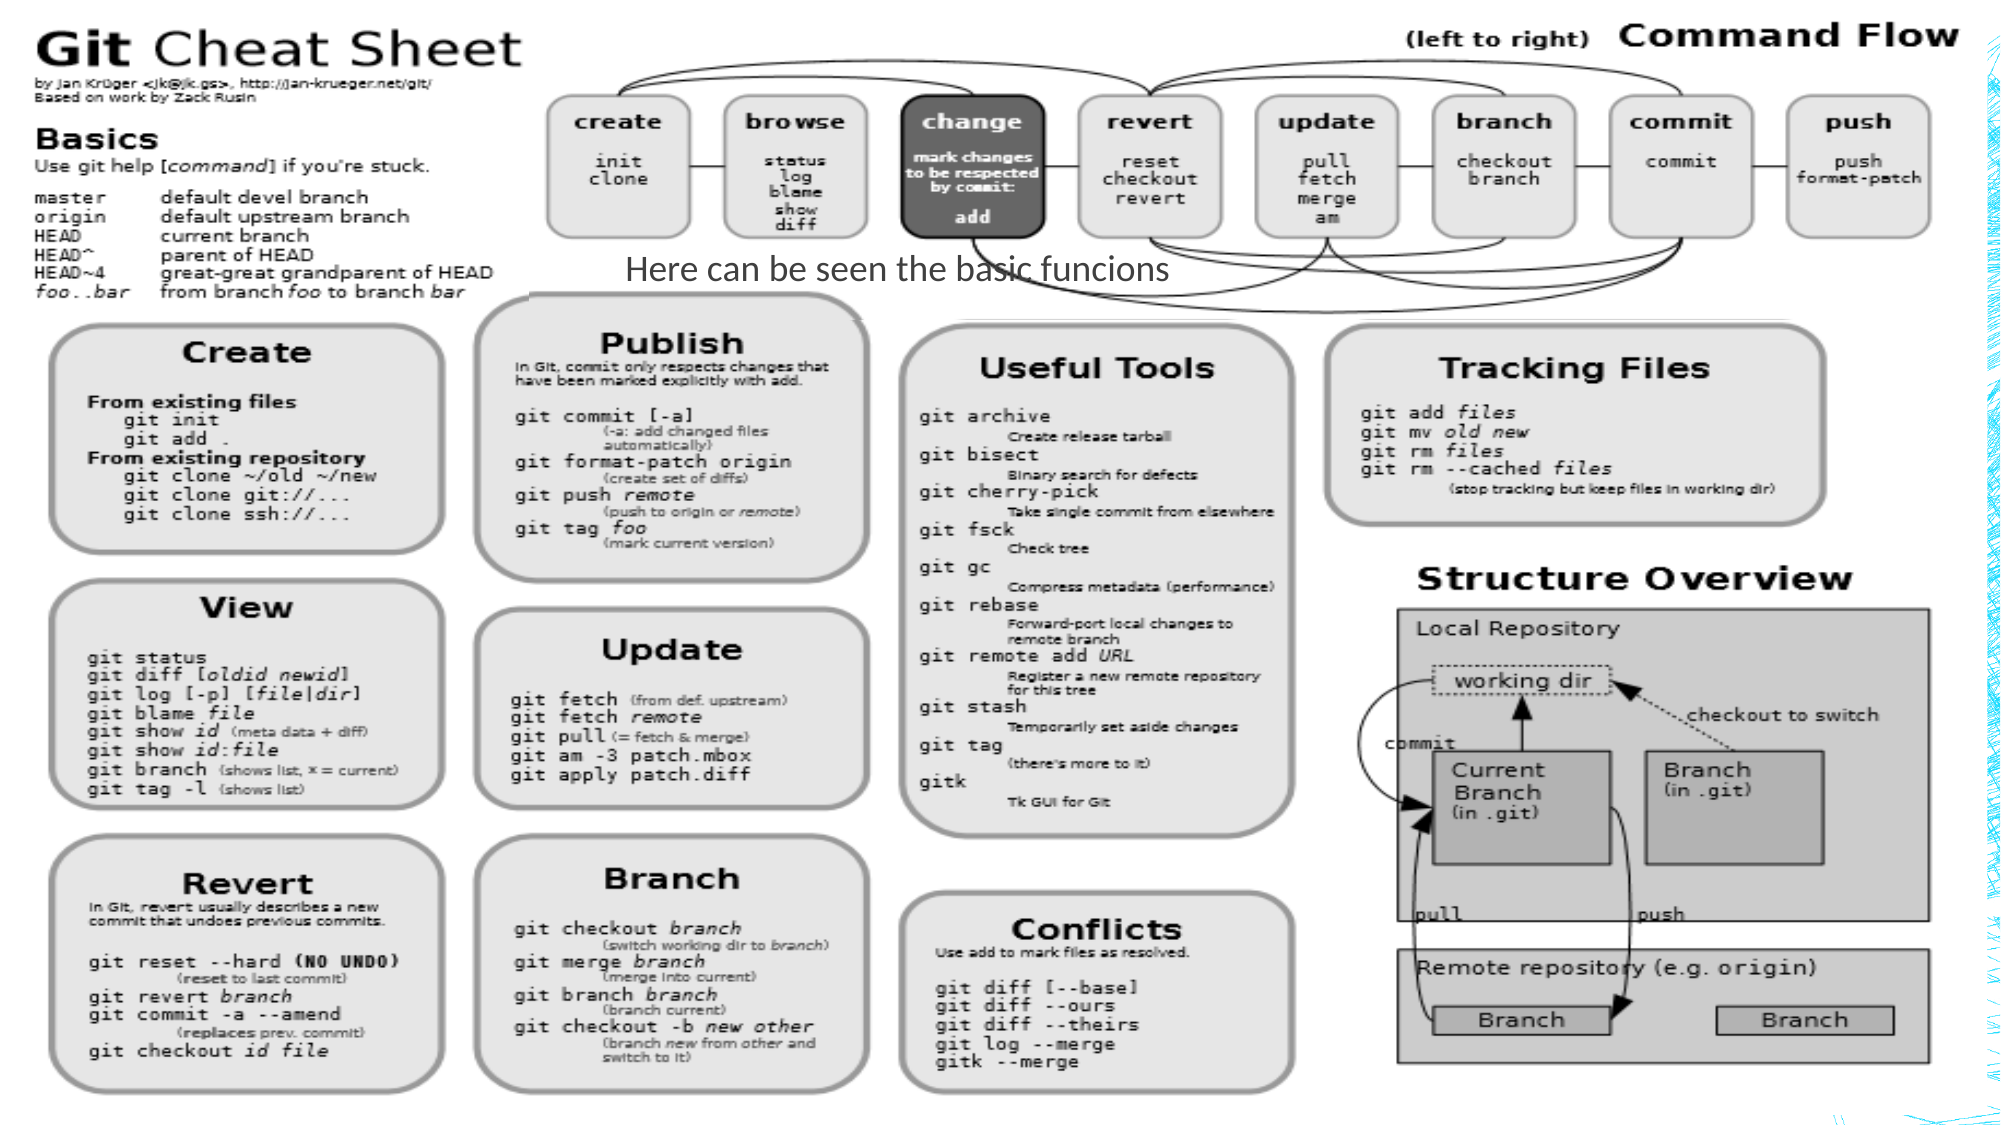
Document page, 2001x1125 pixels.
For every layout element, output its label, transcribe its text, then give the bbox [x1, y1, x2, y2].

picture [13, 7, 1988, 1115]
text_box Here can be seen the basic funcions [610, 236, 1747, 297]
